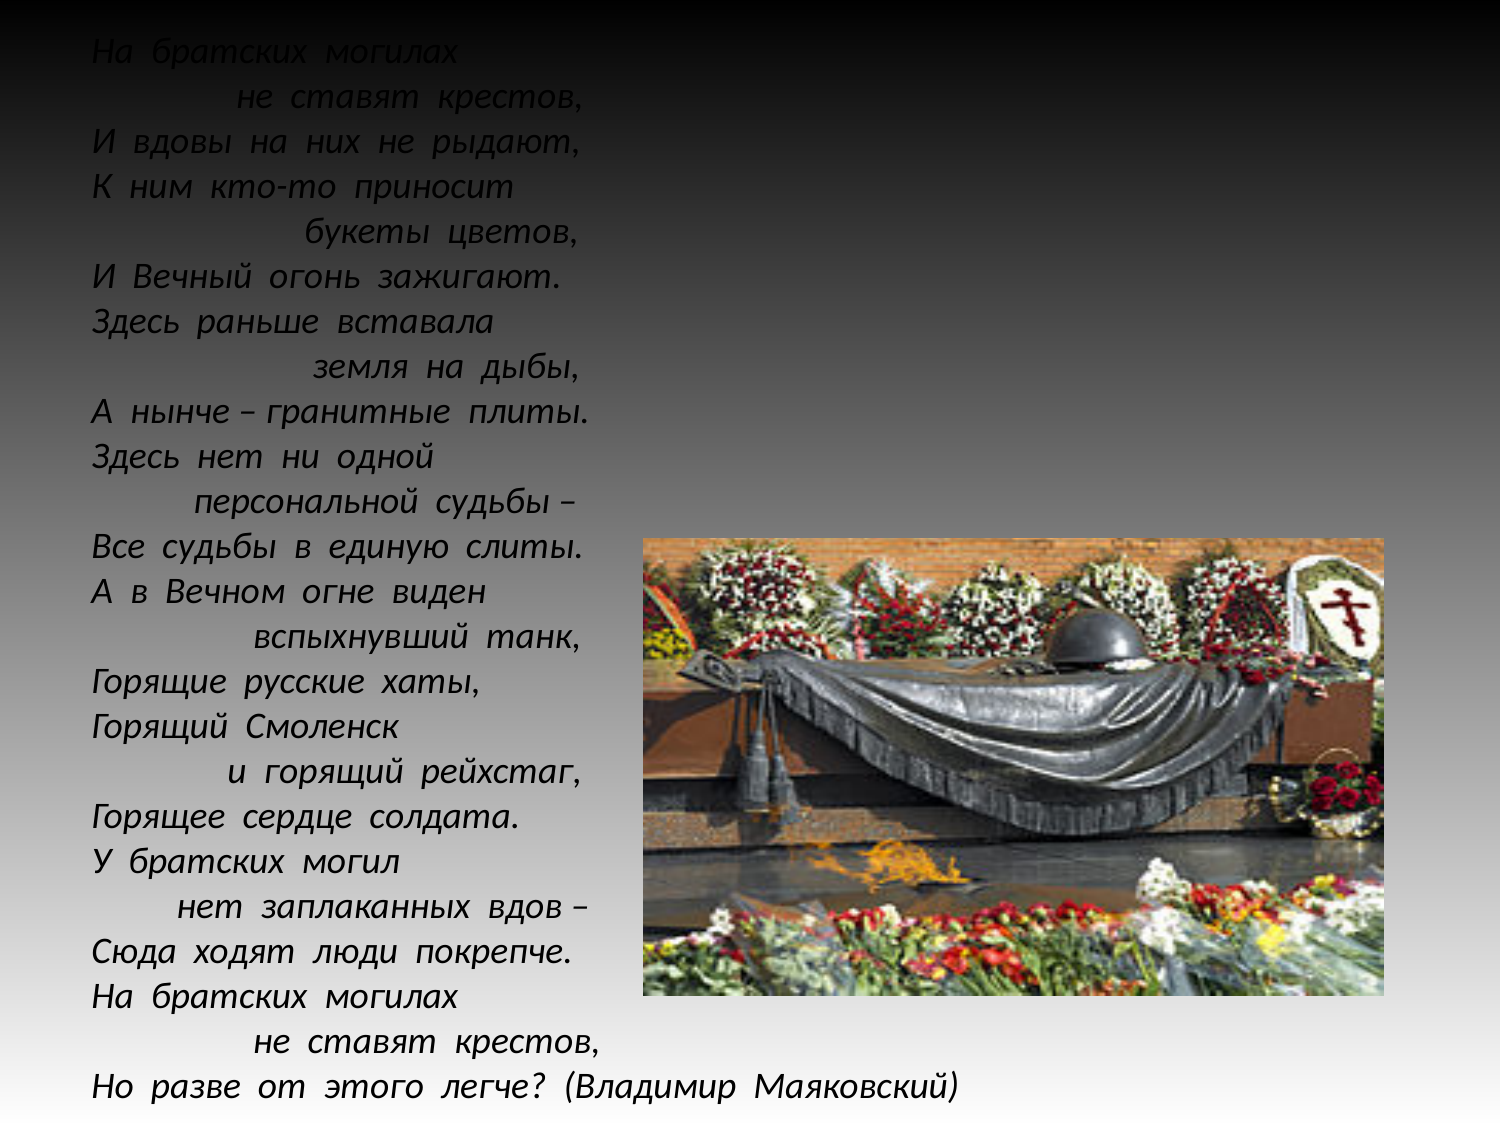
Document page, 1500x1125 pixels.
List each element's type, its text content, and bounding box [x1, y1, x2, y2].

picture [643, 538, 1384, 996]
text_box На братских могилах не ставят крестов, И вдовы на них не рыдают, К ним кто-то приносит букеты цветов, И Вечный огонь зажигают. Здесь раньше вставала земля на дыбы, А нынче – гранитные плиты. Здесь нет ни одной персональной судьбы – Все судьбы в единую слиты. А в Вечном огне виден вспыхнувший танк, Горящие русские хаты, Горящий Смоленск и горящий рейхстаг, Горящее сердце солдата. У братских могил нет заплаканных вдов – Сюда ходят люди покрепче. На братских могилах не ставят крестов, Но разве от этого легче? (Владимир Маяковский) [76, 19, 1164, 1125]
